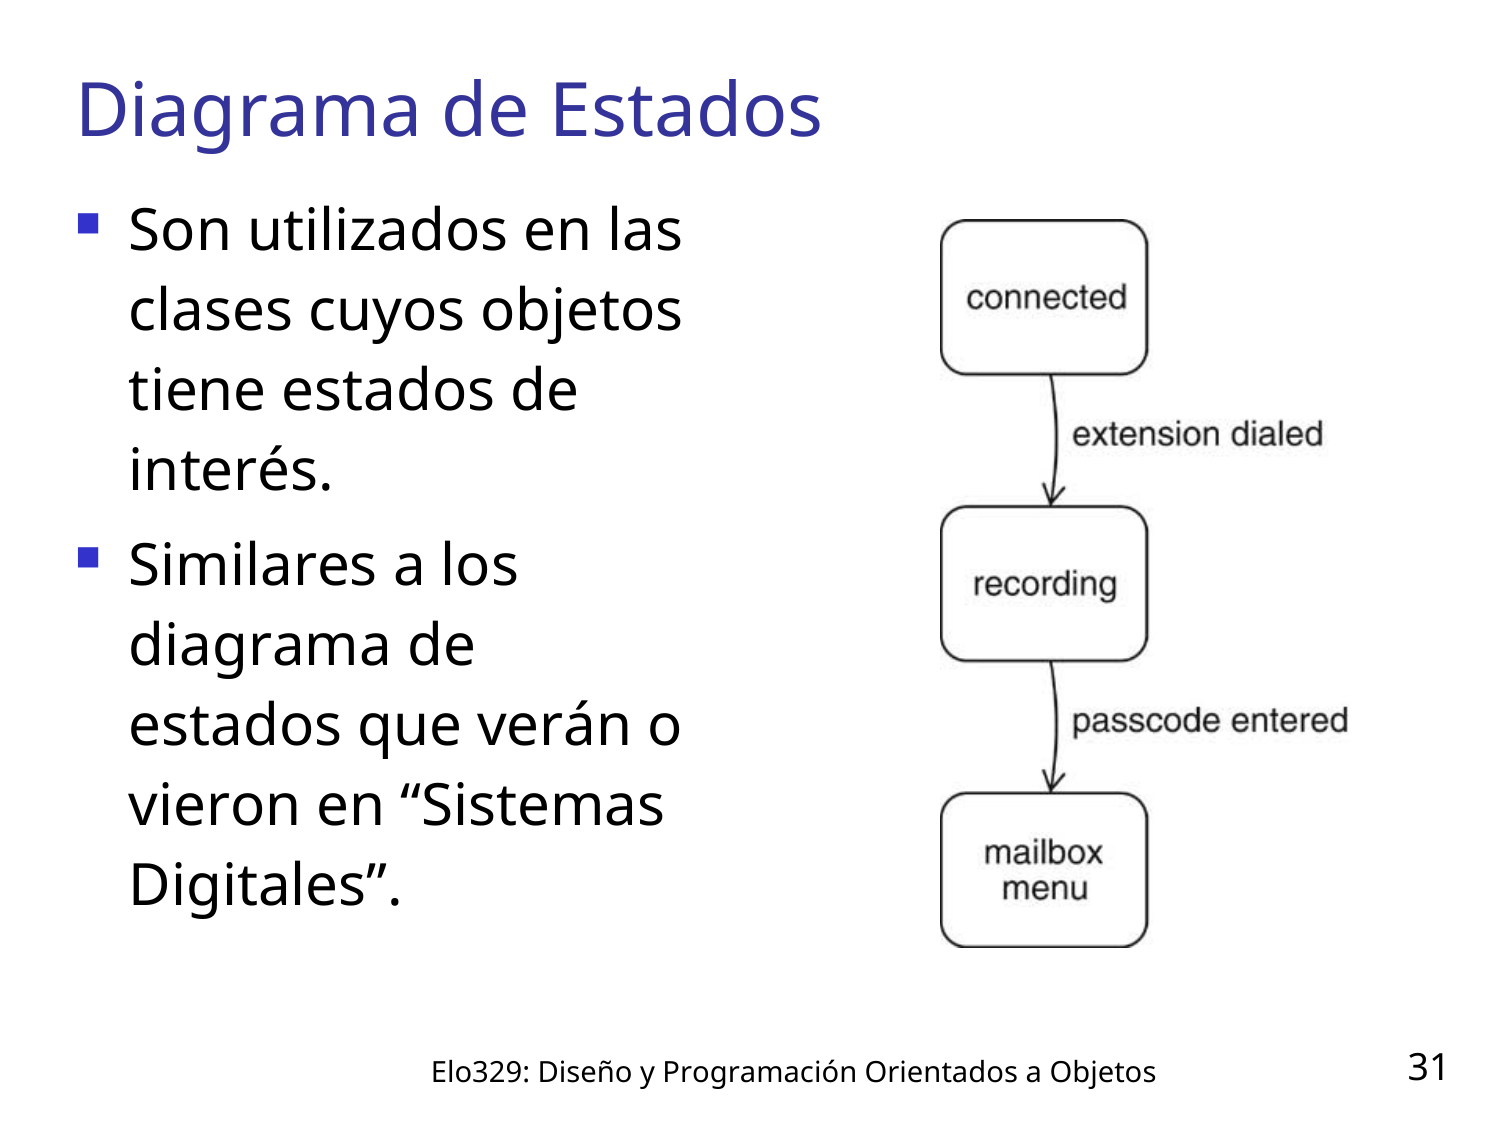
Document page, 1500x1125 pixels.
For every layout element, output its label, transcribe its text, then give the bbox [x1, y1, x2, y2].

list Son utilizados en las clases cuyos objetos tiene estados de interés. Similares a los diagrama de estados que verán o vieron en “Sistemas Digitales”. [75, 187, 700, 1051]
picture [940, 219, 1349, 949]
title Diagrama de Estados [75, 25, 1449, 188]
